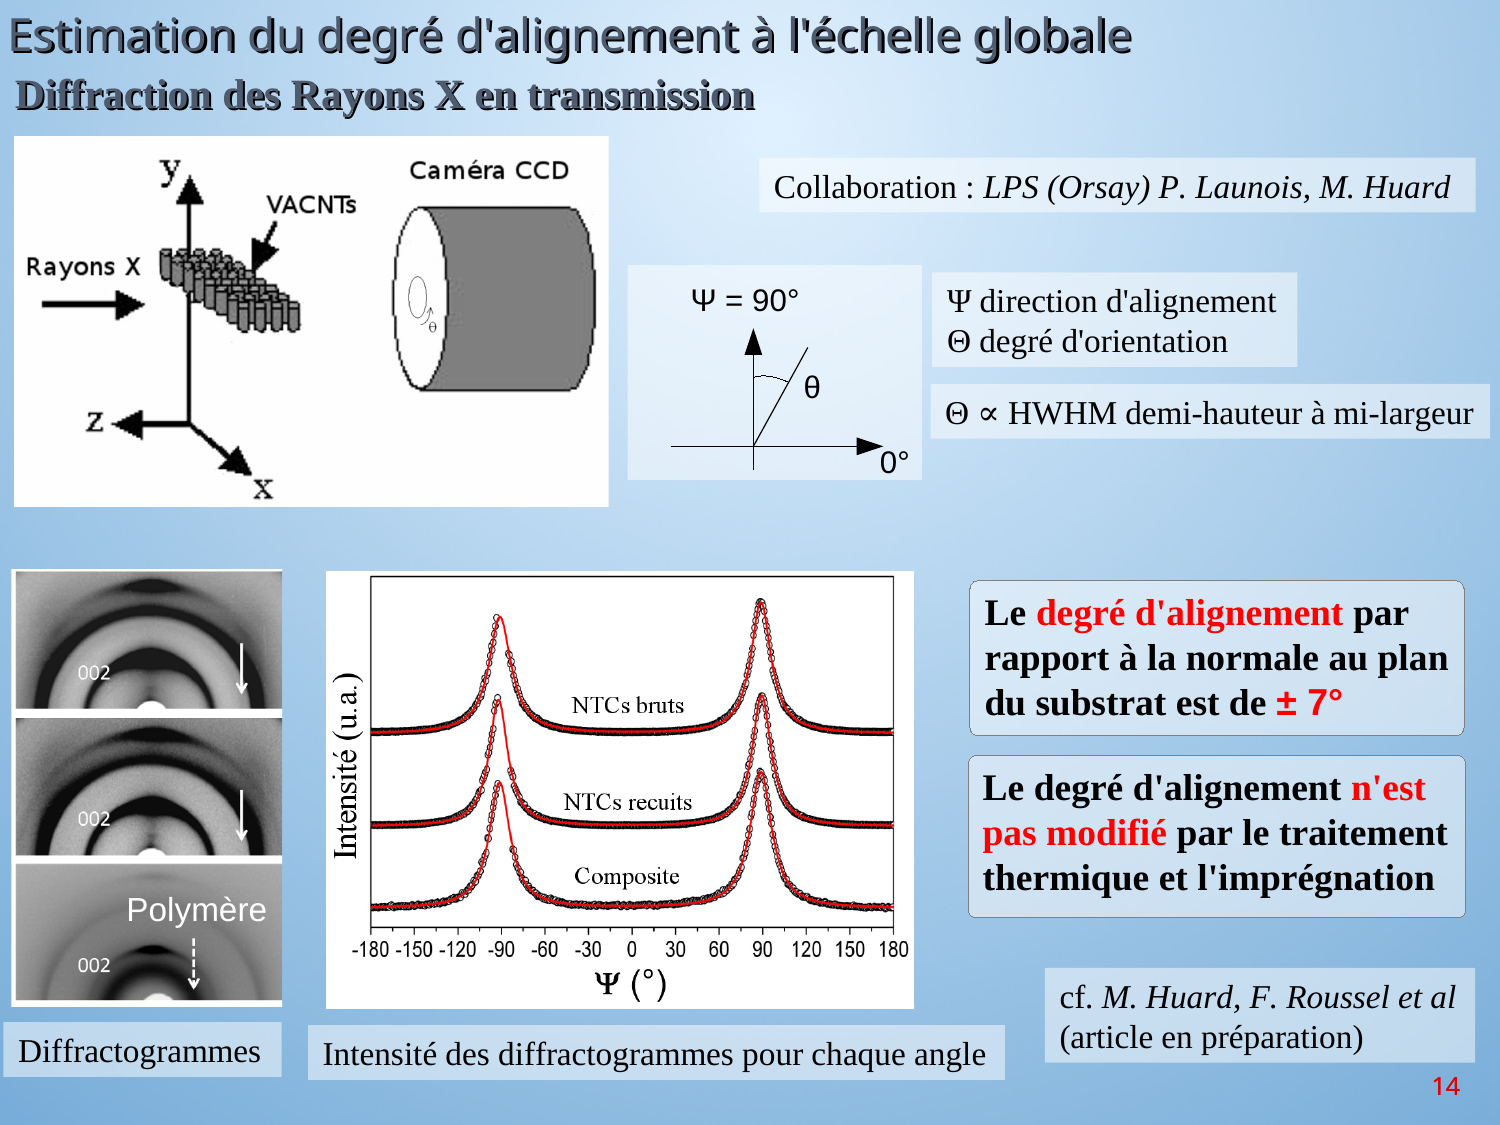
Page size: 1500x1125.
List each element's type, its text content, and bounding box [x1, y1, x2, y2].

picture [0, 0, 1500, 1125]
text_box [970, 731, 1464, 736]
text_box θ [788, 359, 836, 412]
text_box [627, 264, 922, 480]
text_box Θ ∝ HWHM demi-hauteur à mi-largeur [930, 383, 1490, 439]
text_box [969, 913, 1465, 918]
text_box Estimation du degré d'alignement à l'échelle globale [0, 0, 1493, 68]
text_box 0° [865, 434, 931, 495]
text_box Intensité des diffractogrammes pour chaque angle [308, 1025, 1005, 1080]
text_box Polymère [111, 880, 282, 936]
text_box <numéro> [1349, 1063, 1476, 1103]
text_box Le degré d'alignement par rapport à la normale au plan du substrat est de ± 7° [969, 580, 1464, 731]
text_box Ψ = 90° [675, 272, 815, 325]
text_box Le degré d'alignement n'est pas modifié par le traitement thermique et l'imprégnation [968, 755, 1466, 913]
text_box Diffractogrammes [3, 1022, 282, 1077]
text_box Diffraction des Rayons X en transmission [0, 59, 875, 125]
text_box Ψ direction d'alignement Θ degré d'orientation [932, 272, 1298, 367]
text_box cf. M. Huard, F. Roussel et al (article en préparation) [1044, 967, 1476, 1063]
text_box Collaboration : LPS (Orsay) P. Launois, M. Huard [759, 157, 1476, 213]
